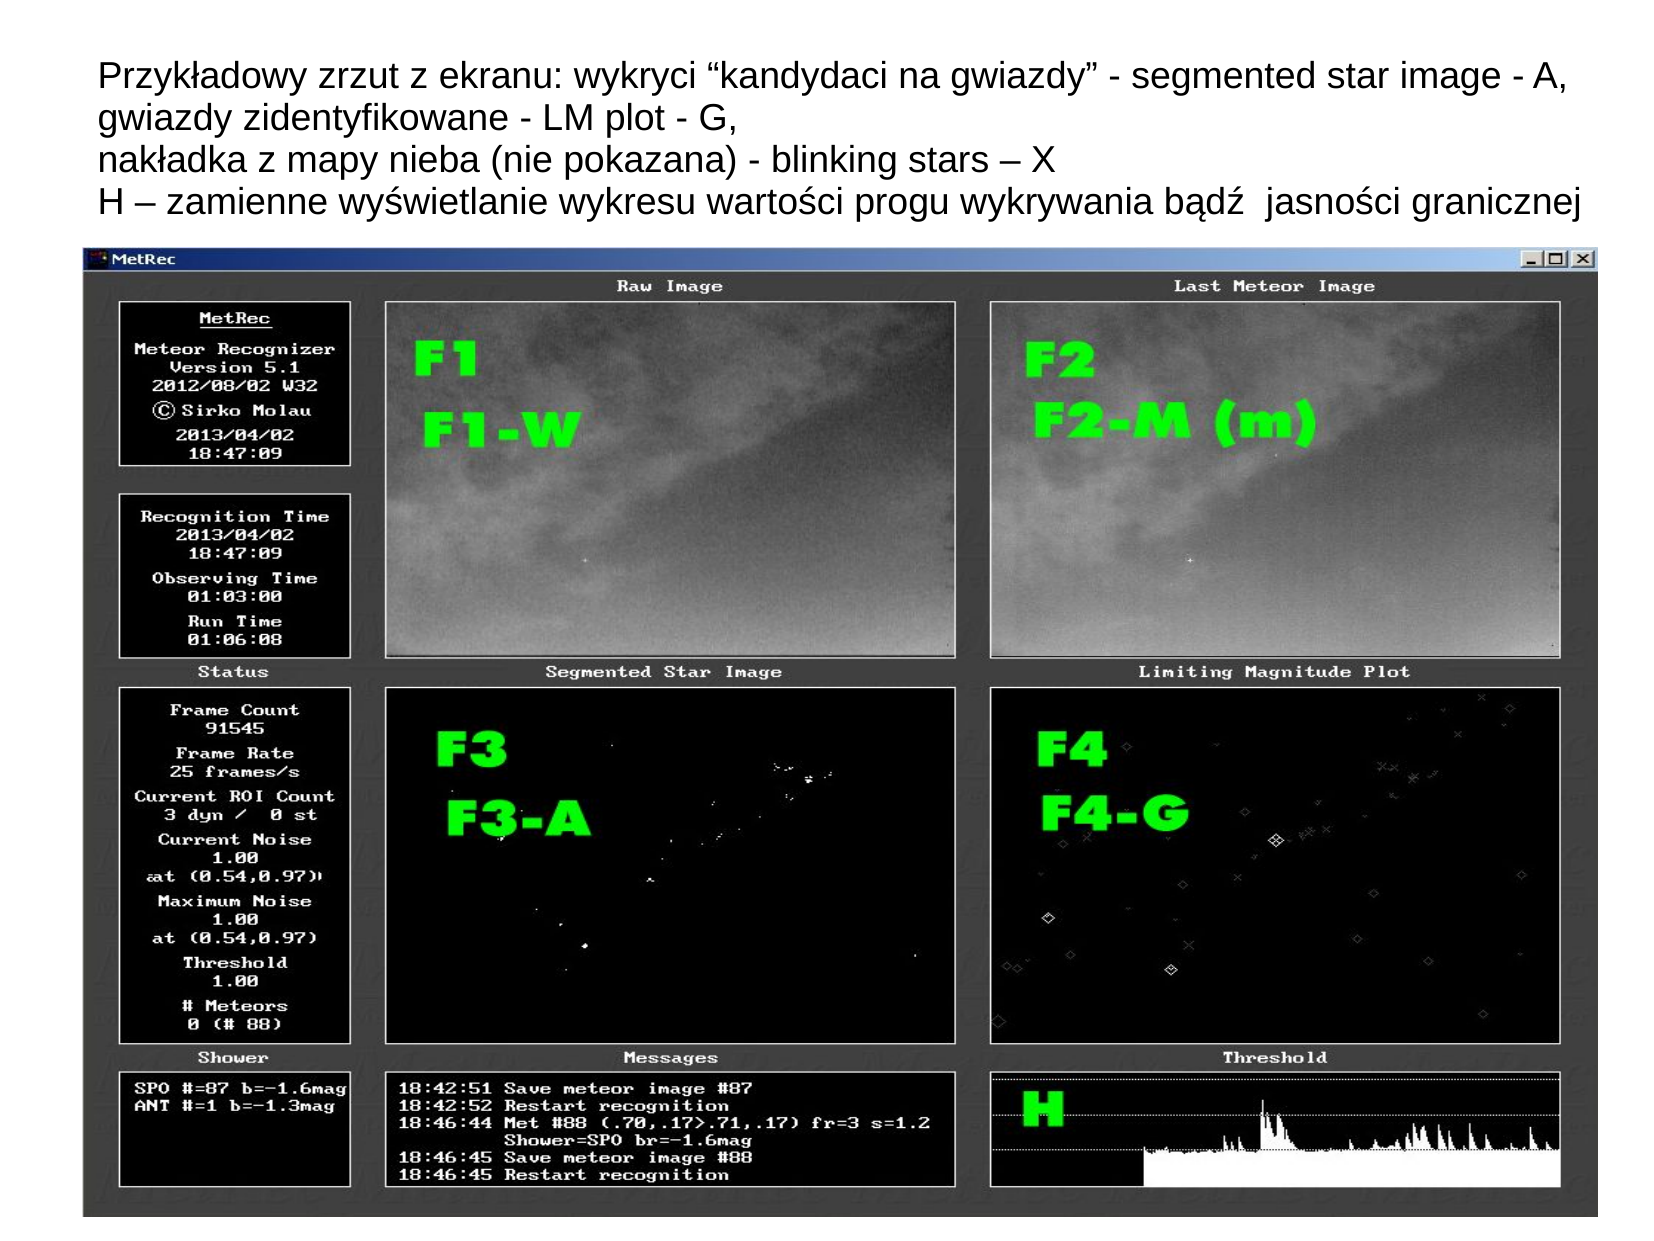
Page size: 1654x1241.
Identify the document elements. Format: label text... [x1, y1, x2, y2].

picture [82, 247, 1598, 1217]
text_box Przykładowy zrzut z ekranu: wykryci “kandydaci na gwiazdy” - segmented star image - A, gwiazdy zidentyfikowane - LM plot - G, nakładka z mapy nieba (nie pokazana) - blinking stars – X H – zamienne wyświetlanie wykresu wartości progu wykrywania bądź jasności granicznej [82, 47, 1607, 231]
